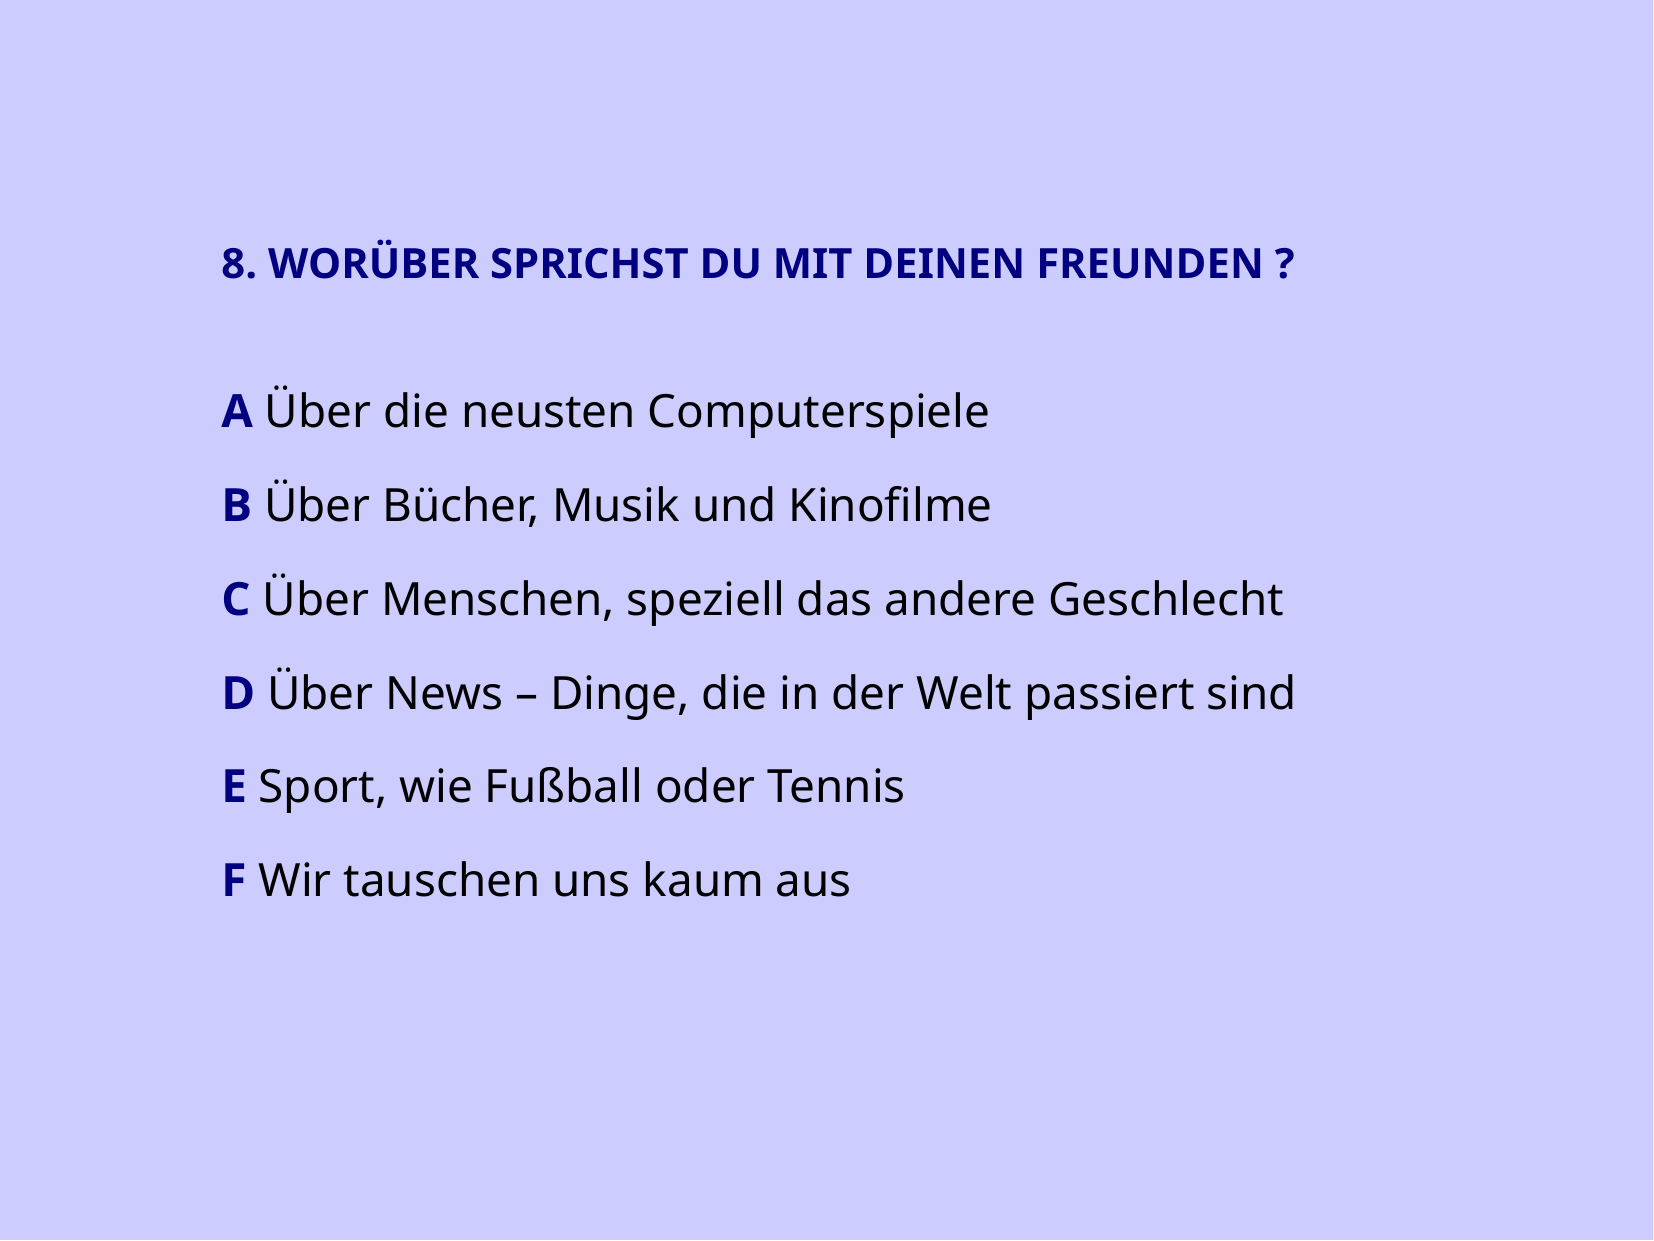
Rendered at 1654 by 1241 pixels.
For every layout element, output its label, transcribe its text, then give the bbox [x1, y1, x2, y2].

text_box 8. WORÜBER SPRICHST DU MIT DEINEN FREUNDEN ? A Über die neusten Computerspiele B Über Bücher, Musik und Kinofilme C Über Menschen, speziell das andere Geschlecht D Über News – Dinge, die in der Welt passiert sind E Sport, wie Fußball oder Tennis F Wir tauschen uns kaum aus [206, 226, 1439, 932]
